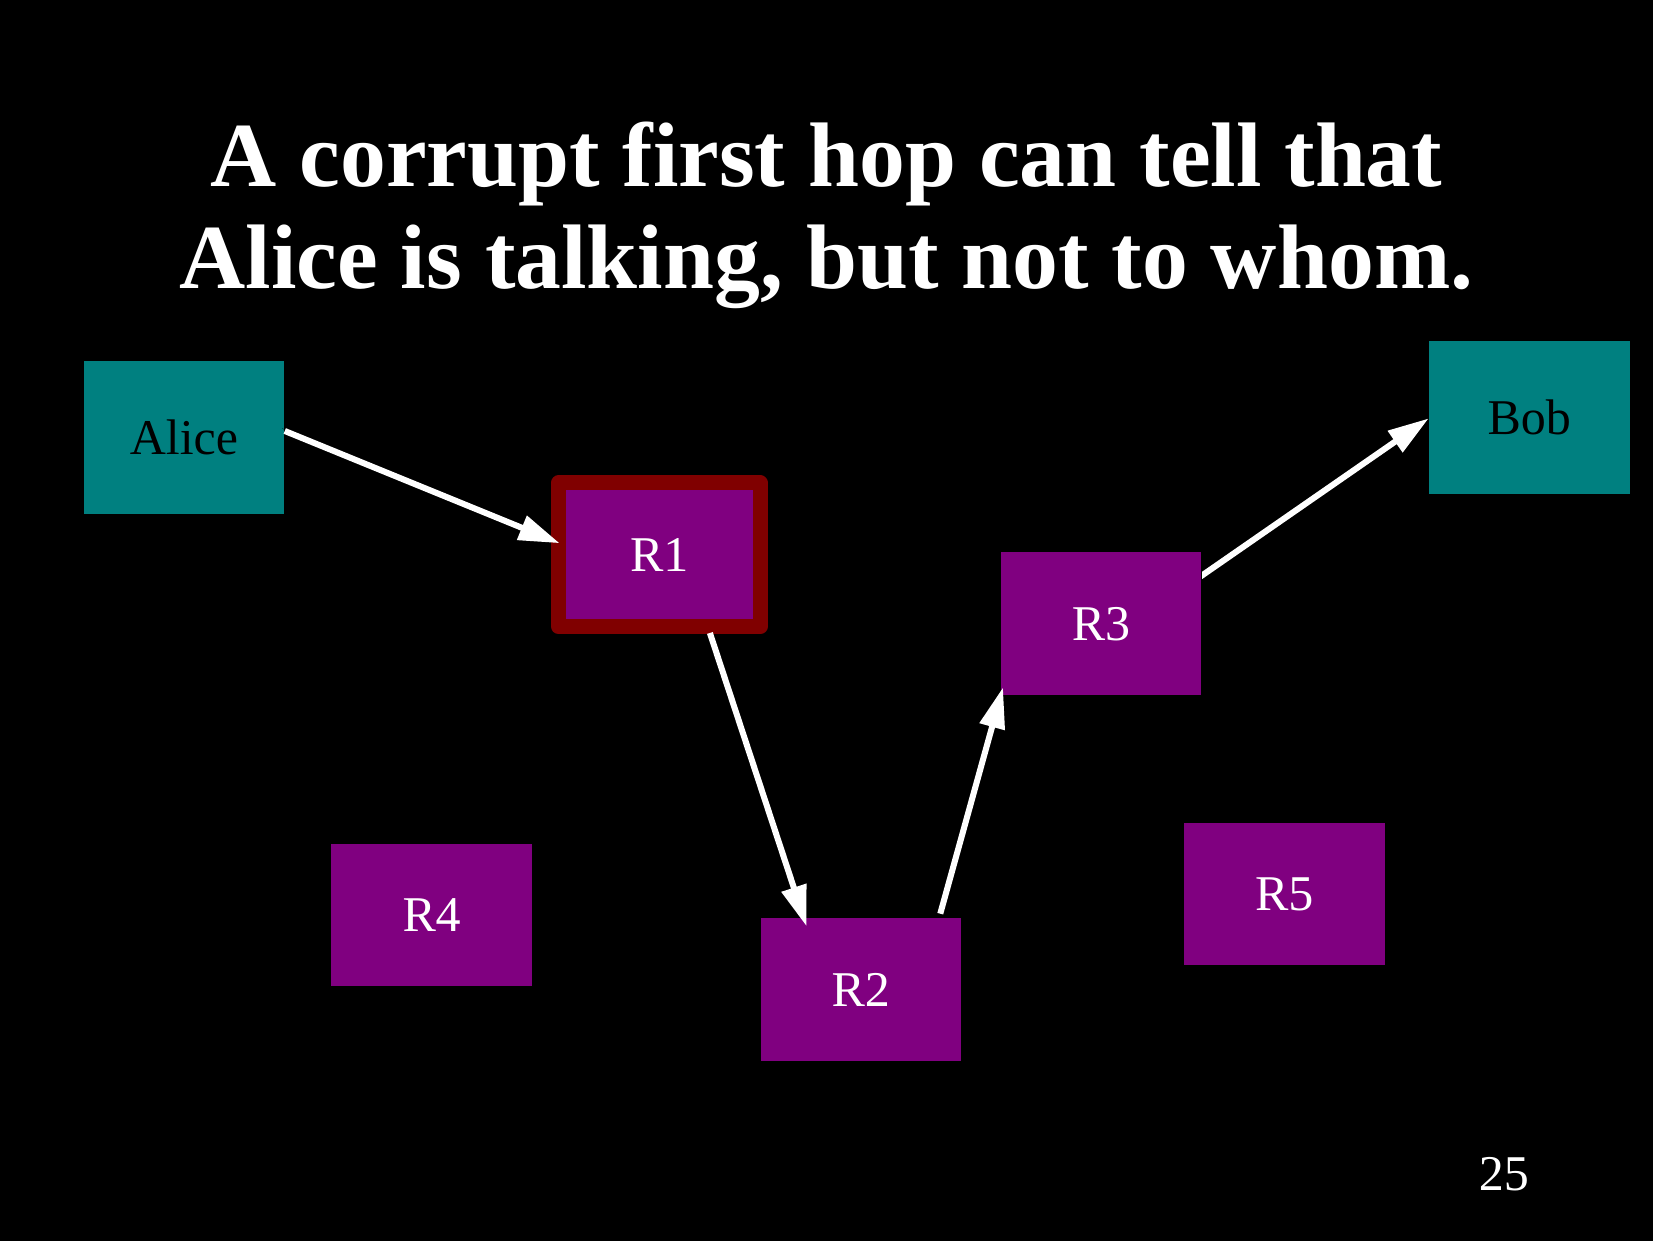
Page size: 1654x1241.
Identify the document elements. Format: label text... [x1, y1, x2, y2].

text_box Alice [83, 360, 285, 515]
text_box R4 [330, 843, 533, 987]
title A corrupt first hop can tell that Alice is talking, but not to whom. [121, 95, 1534, 318]
text_box R1 [558, 482, 761, 627]
text_box R3 [1000, 551, 1202, 696]
text_box R2 [760, 917, 962, 1062]
text_box Bob [1428, 340, 1631, 495]
text_box R5 [1183, 822, 1386, 966]
